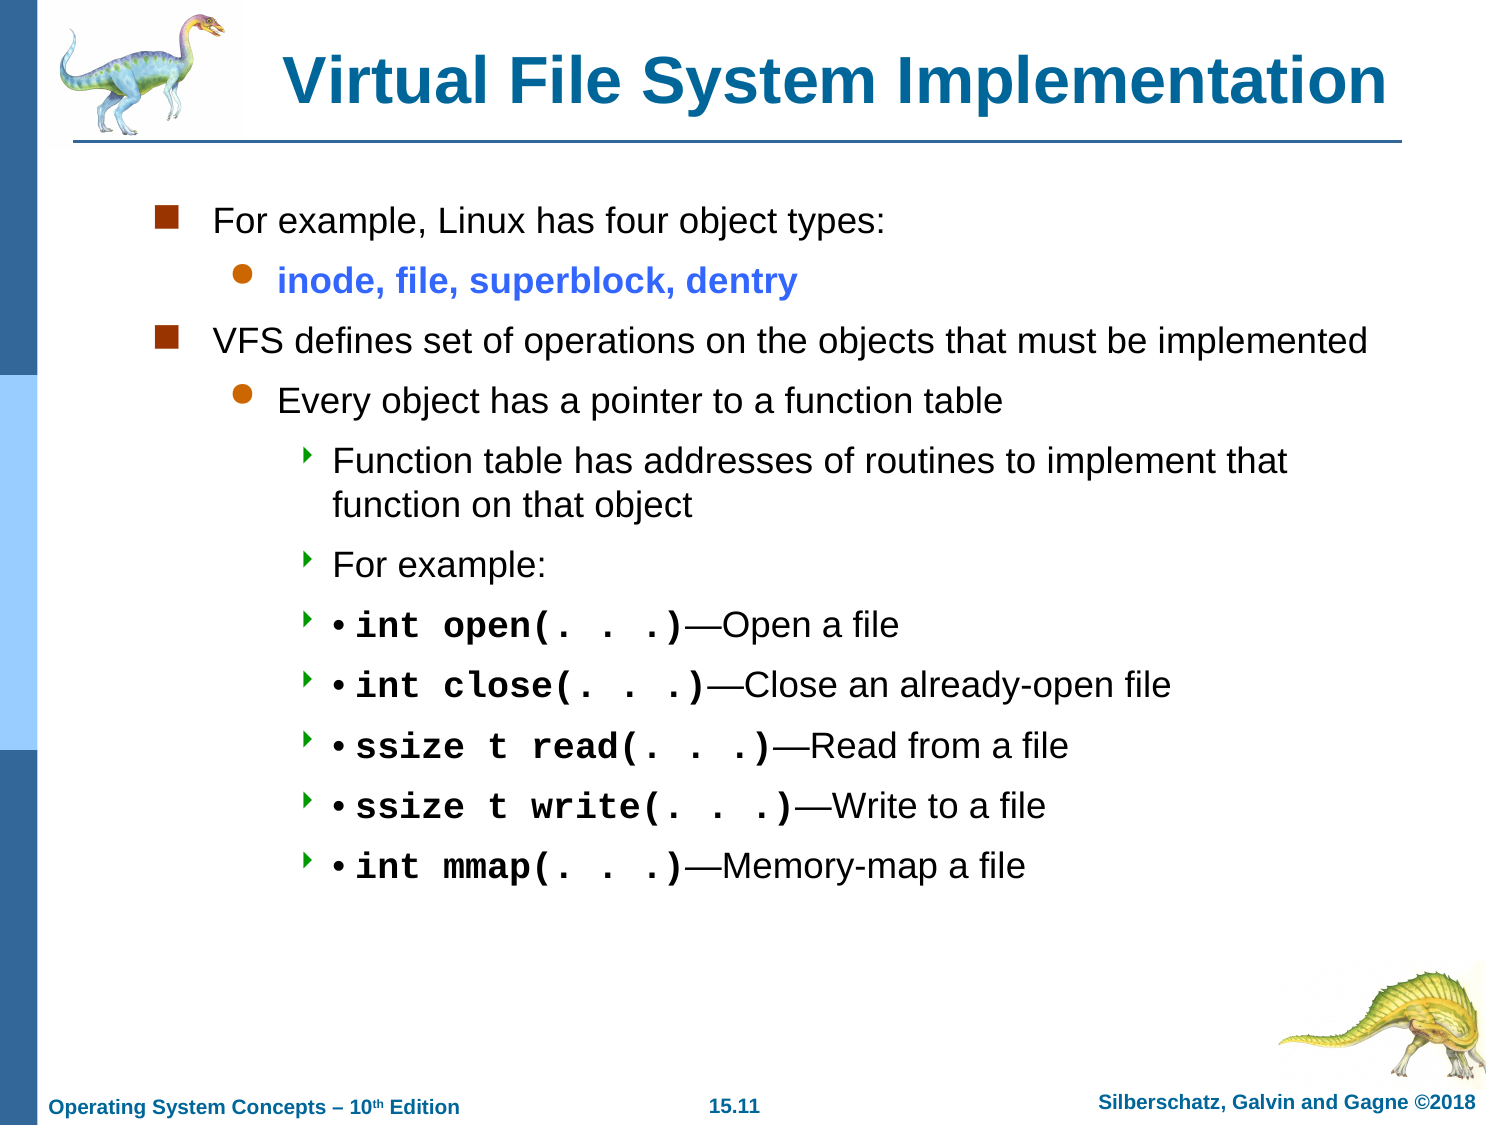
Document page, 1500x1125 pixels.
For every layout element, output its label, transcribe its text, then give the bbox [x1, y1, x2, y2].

title Virtual File System Implementation [200, 29, 1472, 125]
picture [46, 0, 243, 149]
list For example, Linux has four object types: inode, file, superblock, dentry VFS defines set of operations on the objects that must be implemented Every object has a pointer to a function table Function table has addresses of routines to implement that function on that object For example: • int open(. . .)—Open a file • int close(. . .)—Close an already-open file • ssize t read(. . .)—Read from a file • ssize t write(. . .)—Write to a file • int mmap(. . .)—Memory-map a file [142, 189, 1389, 933]
picture [1275, 959, 1486, 1090]
picture [1415, 1094, 1423, 1099]
